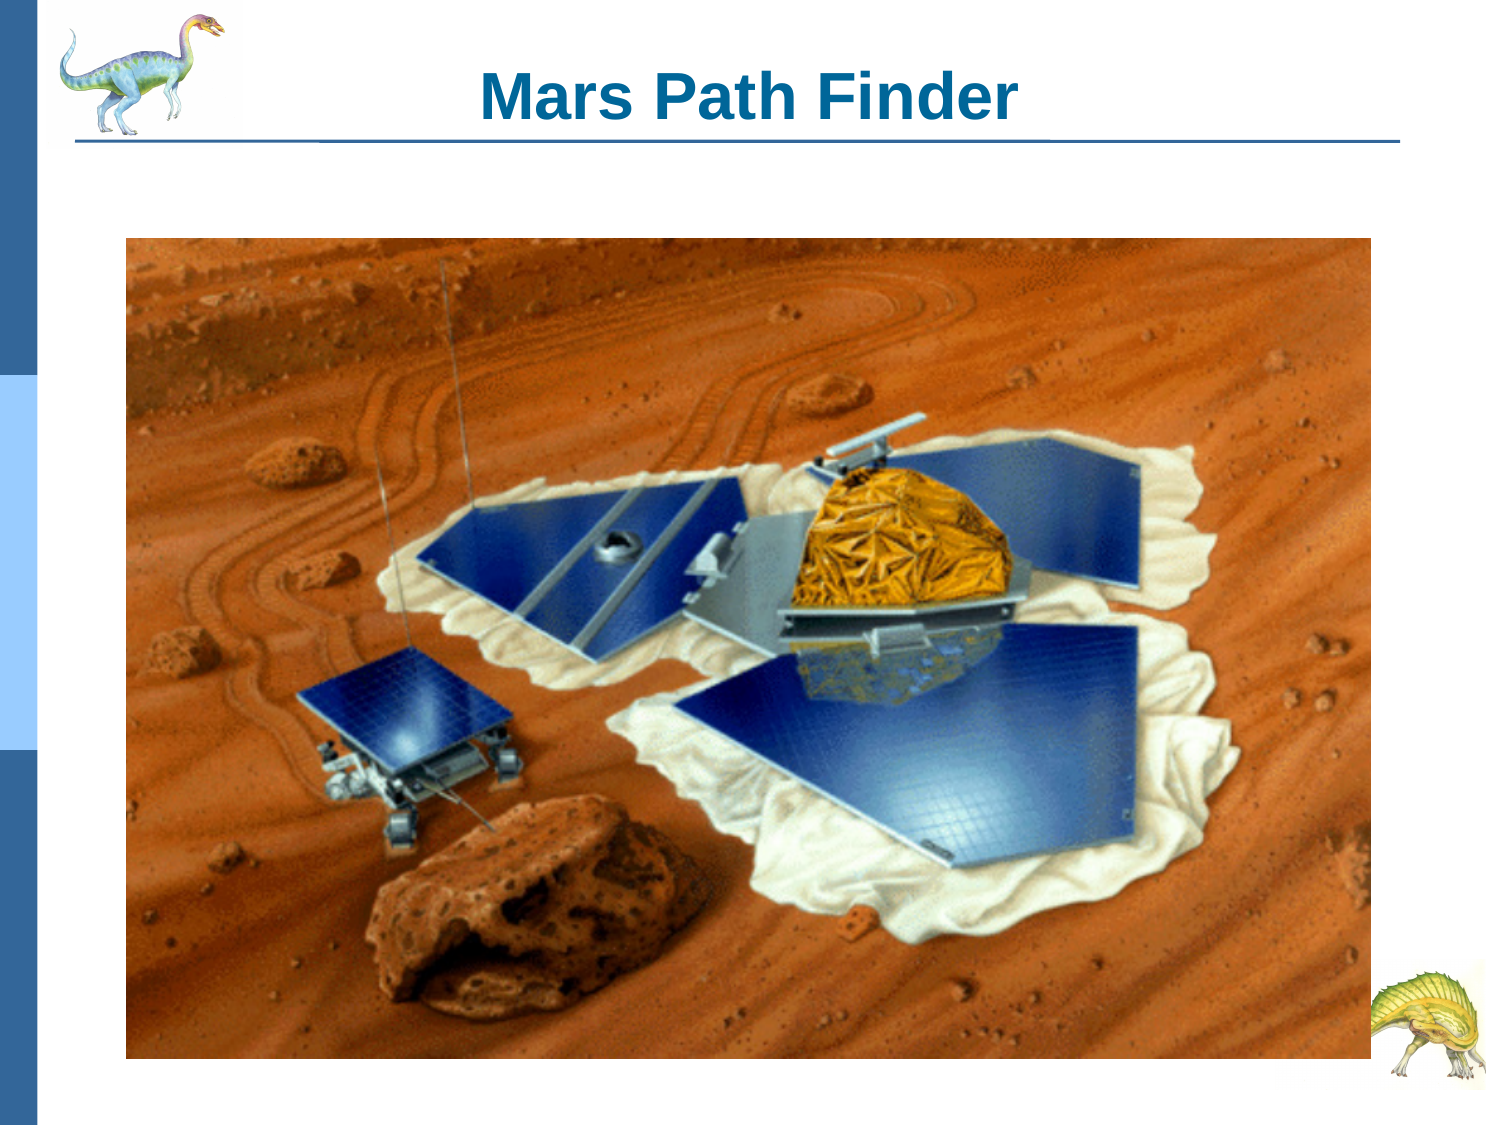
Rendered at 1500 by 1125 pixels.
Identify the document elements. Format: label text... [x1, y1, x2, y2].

picture [46, 0, 243, 149]
text_box Mars Path Finder [75, 45, 1426, 141]
picture [126, 238, 1486, 1090]
